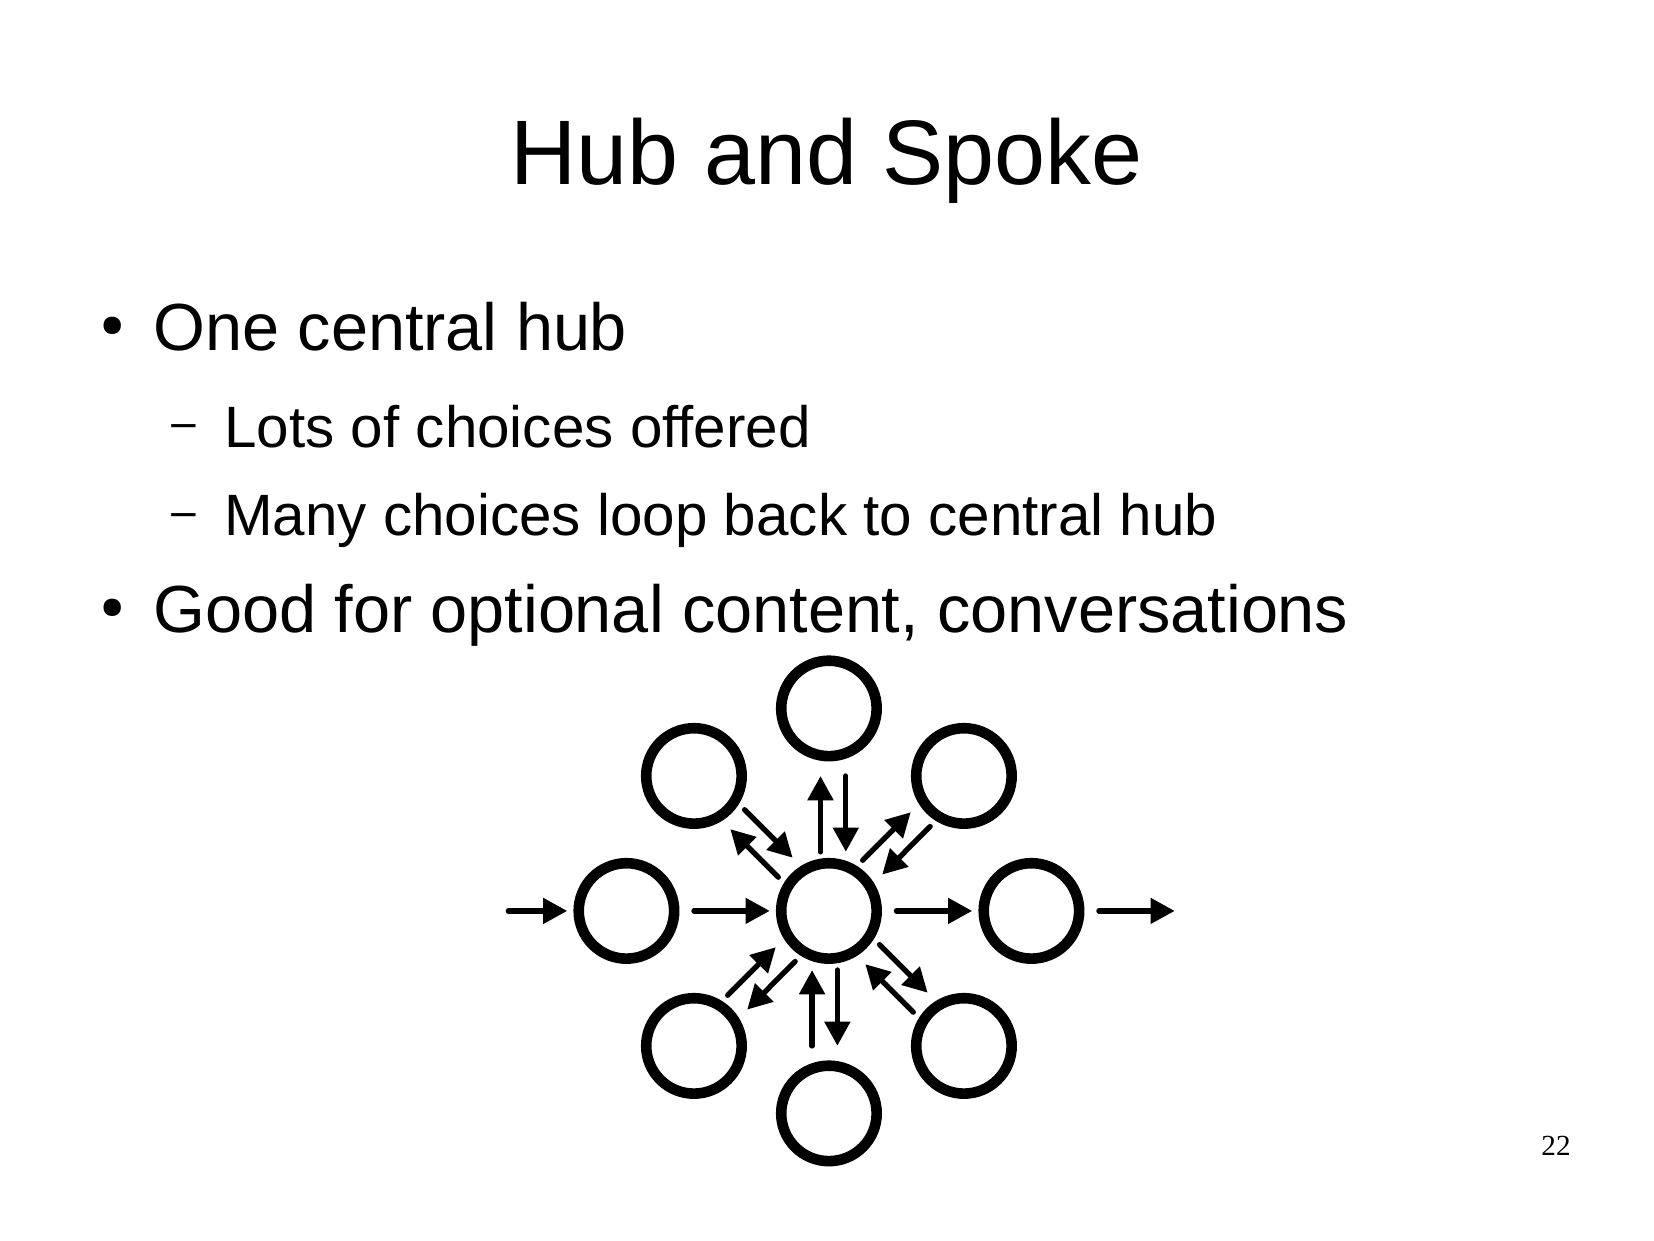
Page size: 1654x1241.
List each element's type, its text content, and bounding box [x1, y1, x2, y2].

list One central hub Lots of choices offered Many choices loop back to central hub Good for optional content, conversations [82, 290, 1571, 1109]
title Hub and Spoke [82, 49, 1571, 257]
picture [483, 565, 1175, 1241]
